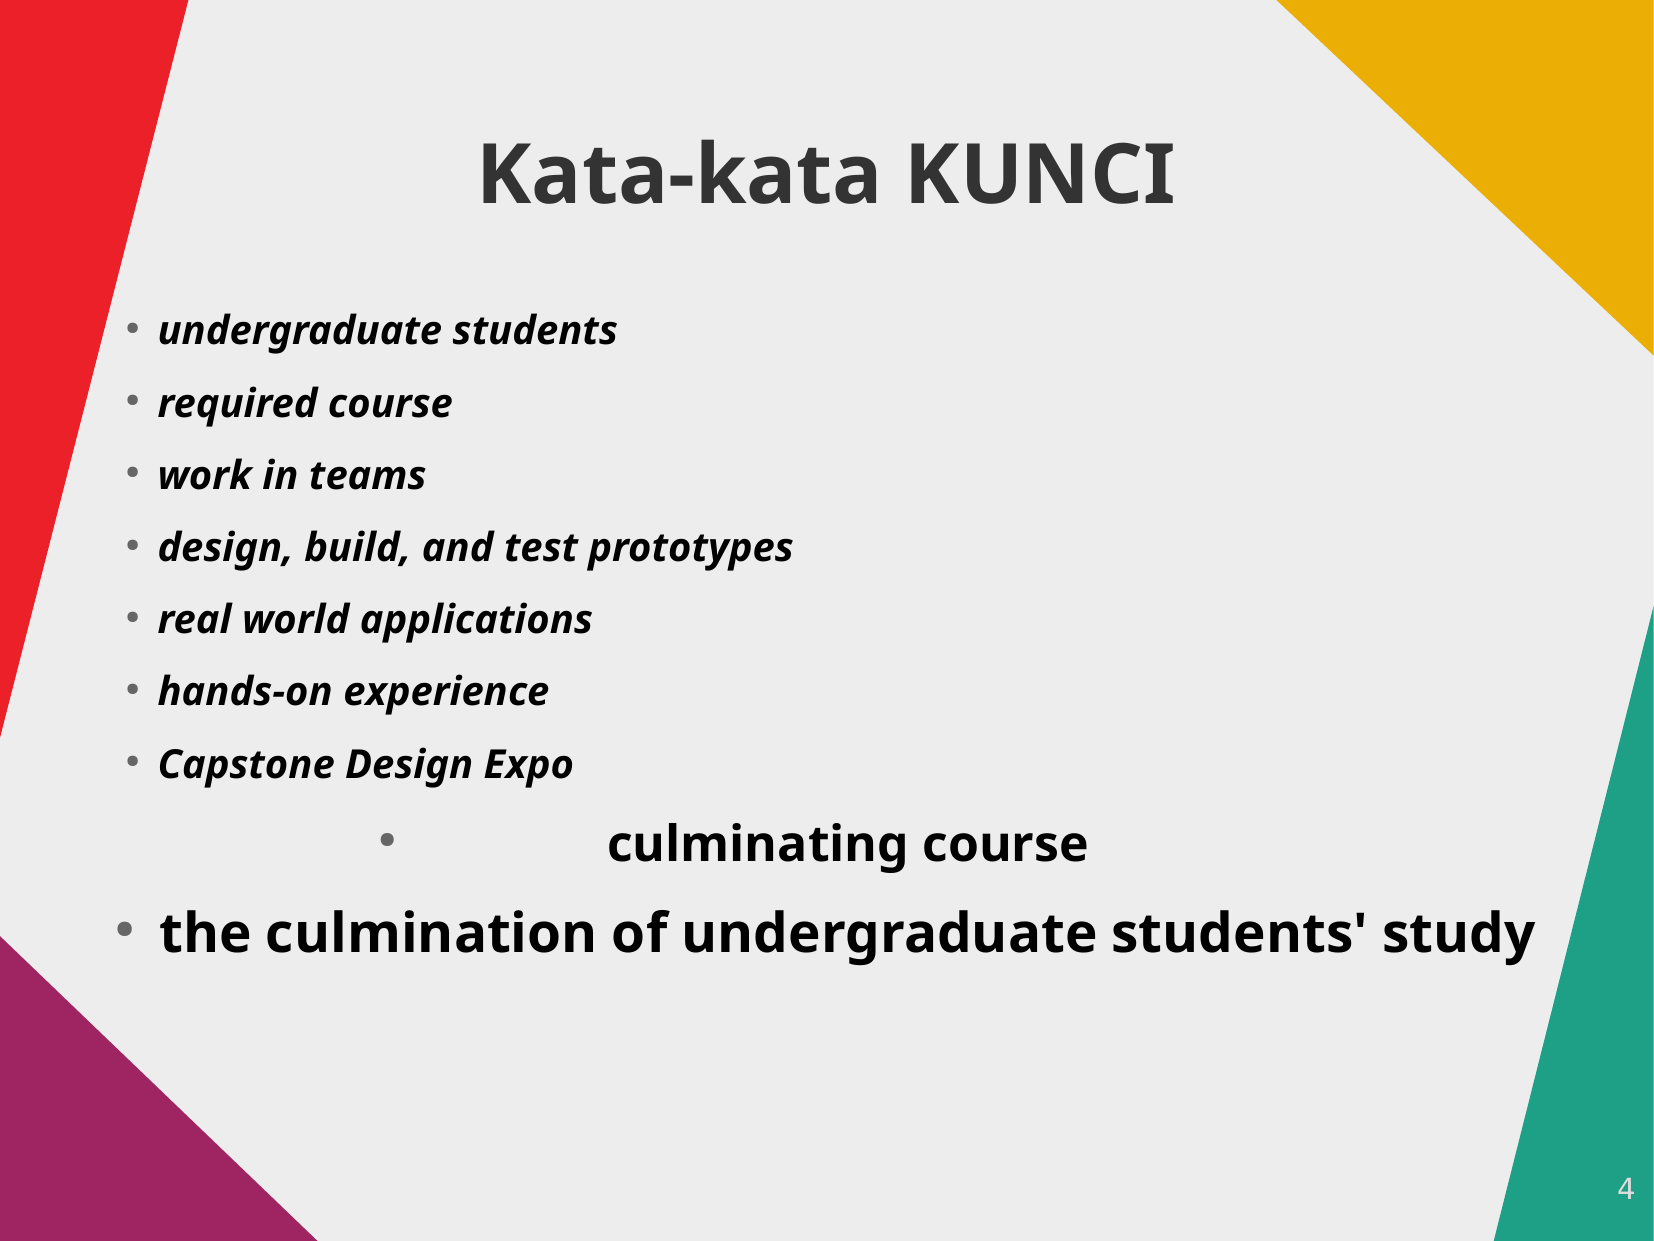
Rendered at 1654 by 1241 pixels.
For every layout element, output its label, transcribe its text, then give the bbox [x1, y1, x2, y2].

title Kata-kata KUNCI [114, 73, 1539, 271]
list undergraduate students required course work in teams design, build, and test prototypes real world applications hands-on experience Capstone Design Expo culminating course the culmination of undergraduate students' study [114, 302, 1539, 1033]
